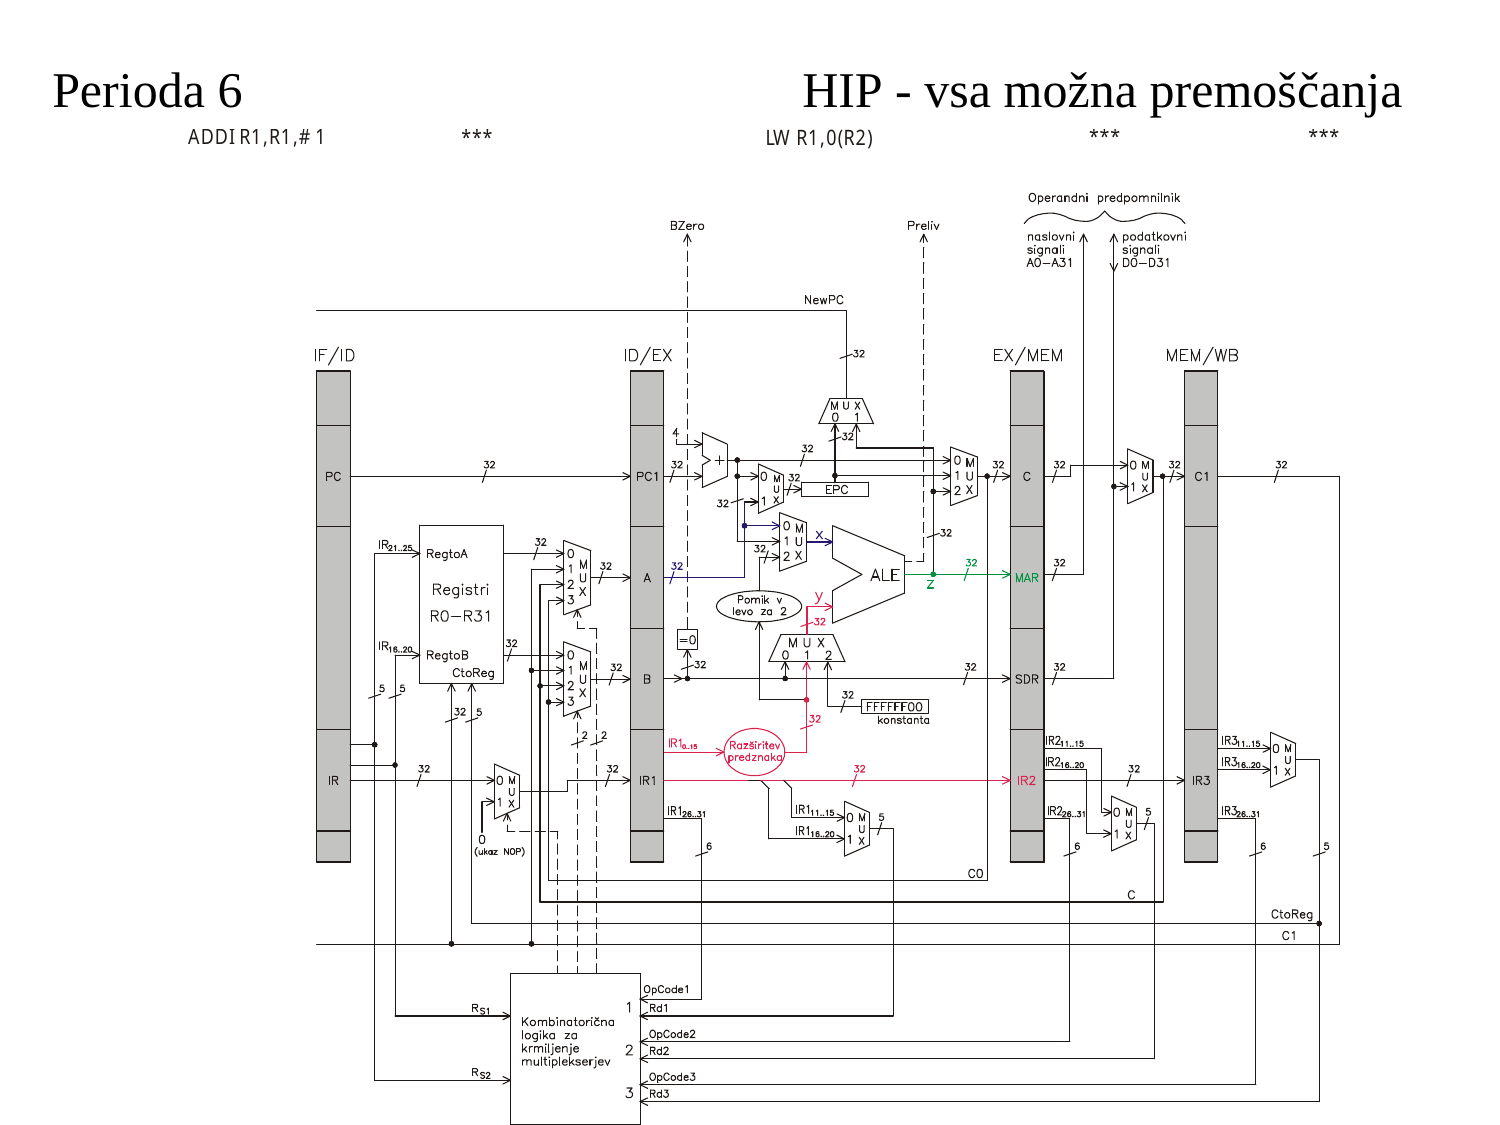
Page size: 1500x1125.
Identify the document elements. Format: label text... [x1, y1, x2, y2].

text_box Perioda 6 HIP - vsa možna premoščanja [37, 49, 1476, 126]
picture [187, 129, 1340, 1125]
